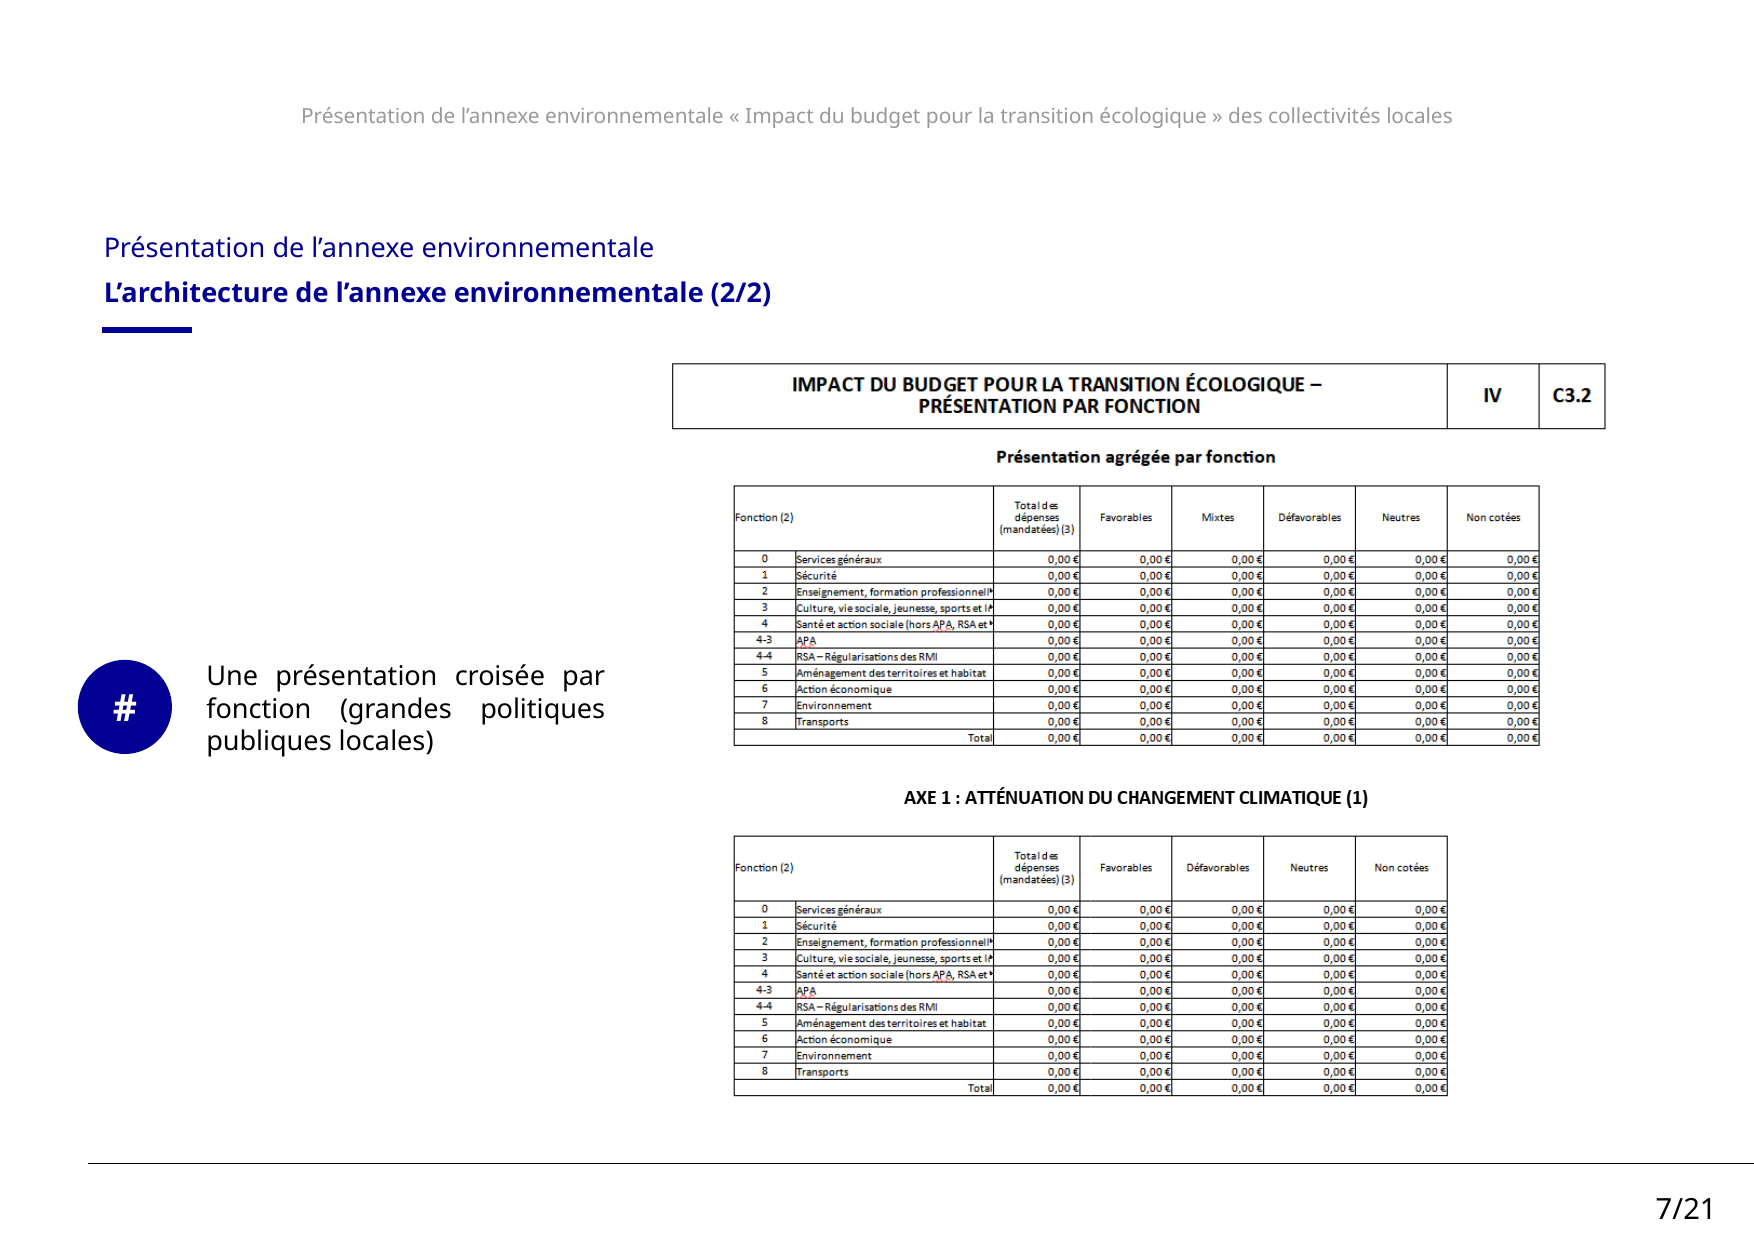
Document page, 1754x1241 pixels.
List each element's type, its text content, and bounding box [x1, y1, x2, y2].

text_box <numéro>/21 [1515, 1181, 1732, 1237]
picture [655, 360, 1621, 1116]
text_box # [97, 668, 152, 744]
text_box Une présentation croisée par fonction (grandes politiques publiques locales) [191, 643, 621, 772]
text_box Présentation de l’annexe environnementale L’architecture de l’annexe environnementale (2/2) [88, 208, 1489, 323]
text_box [77, 659, 172, 754]
text_box Présentation de l’annexe environnementale « Impact du budget pour la transition écologique » des collectivités locales [267, 82, 1487, 143]
